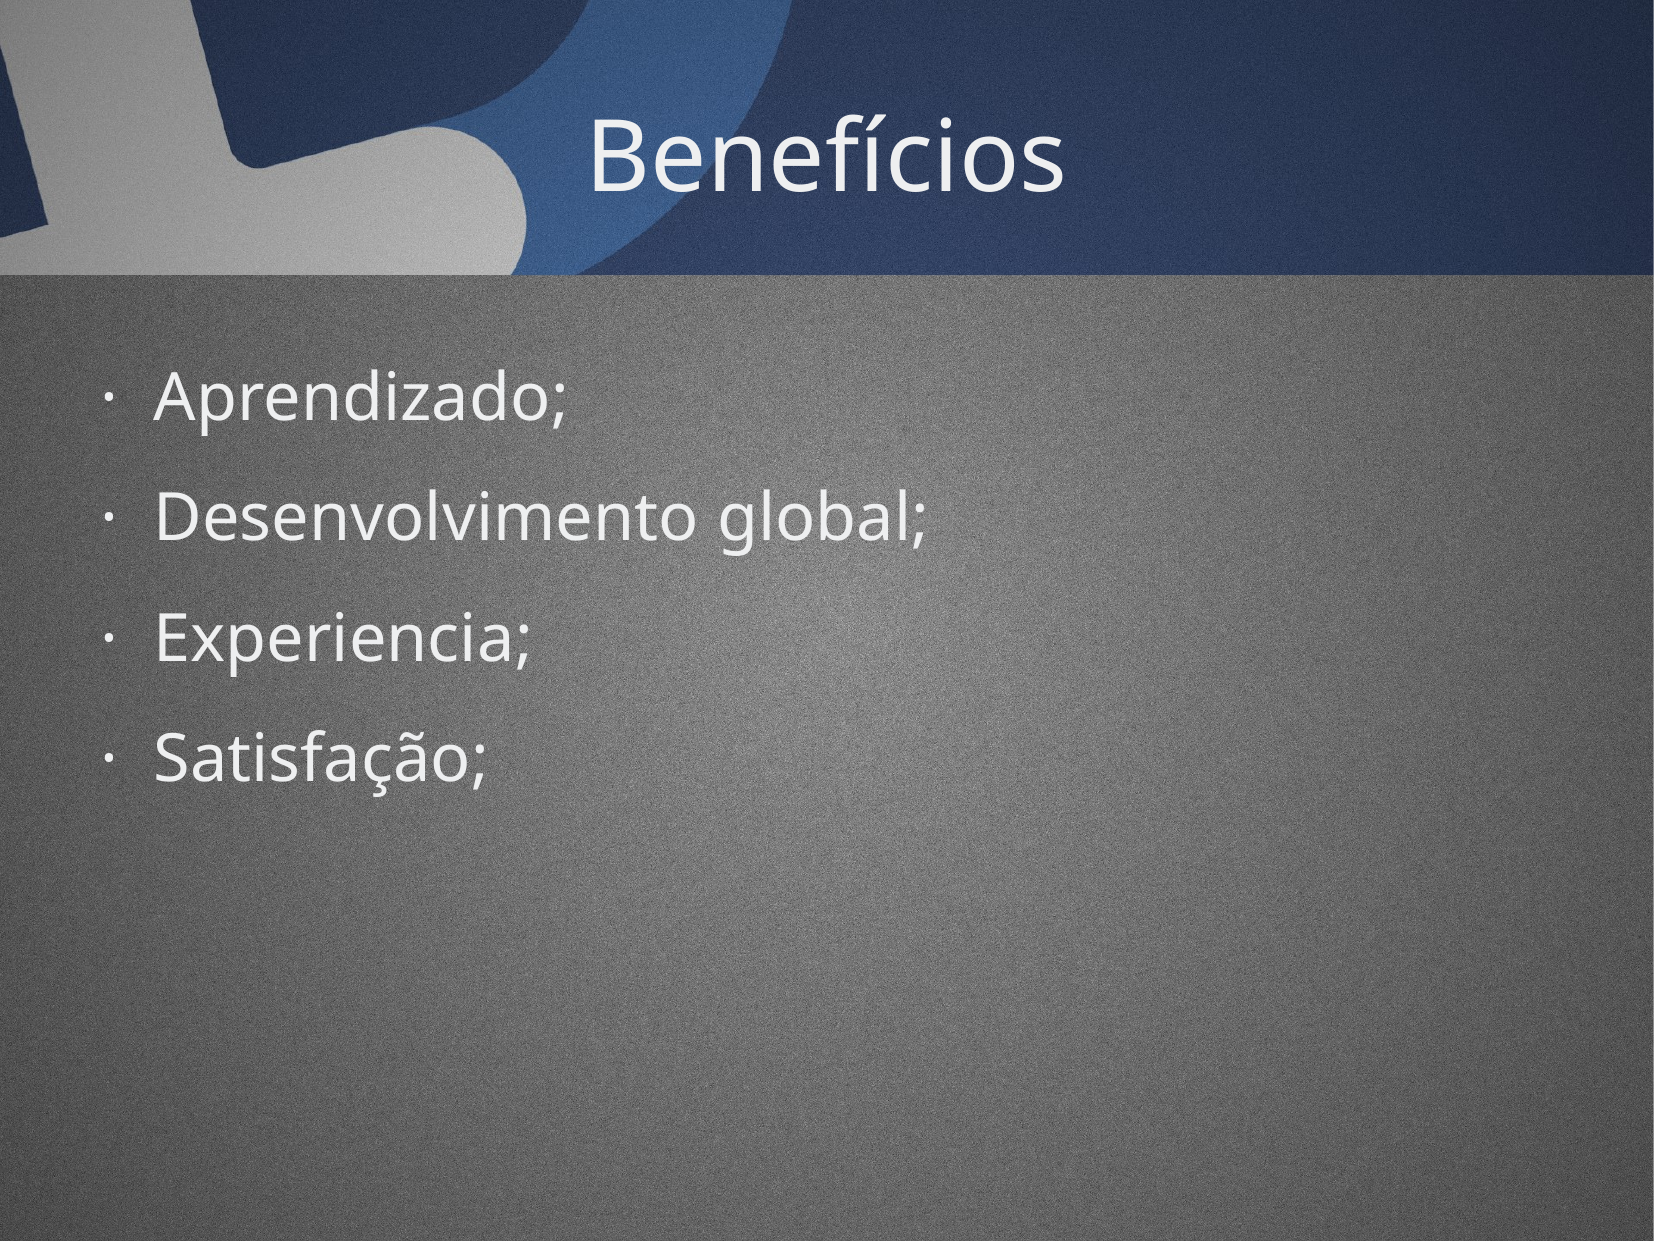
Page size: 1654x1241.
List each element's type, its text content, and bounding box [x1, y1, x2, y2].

list Aprendizado; Desenvolvimento global; Experiencia; Satisfação; [82, 349, 1571, 1069]
title Benefícios [82, 49, 1571, 257]
picture [0, 0, 1654, 1241]
